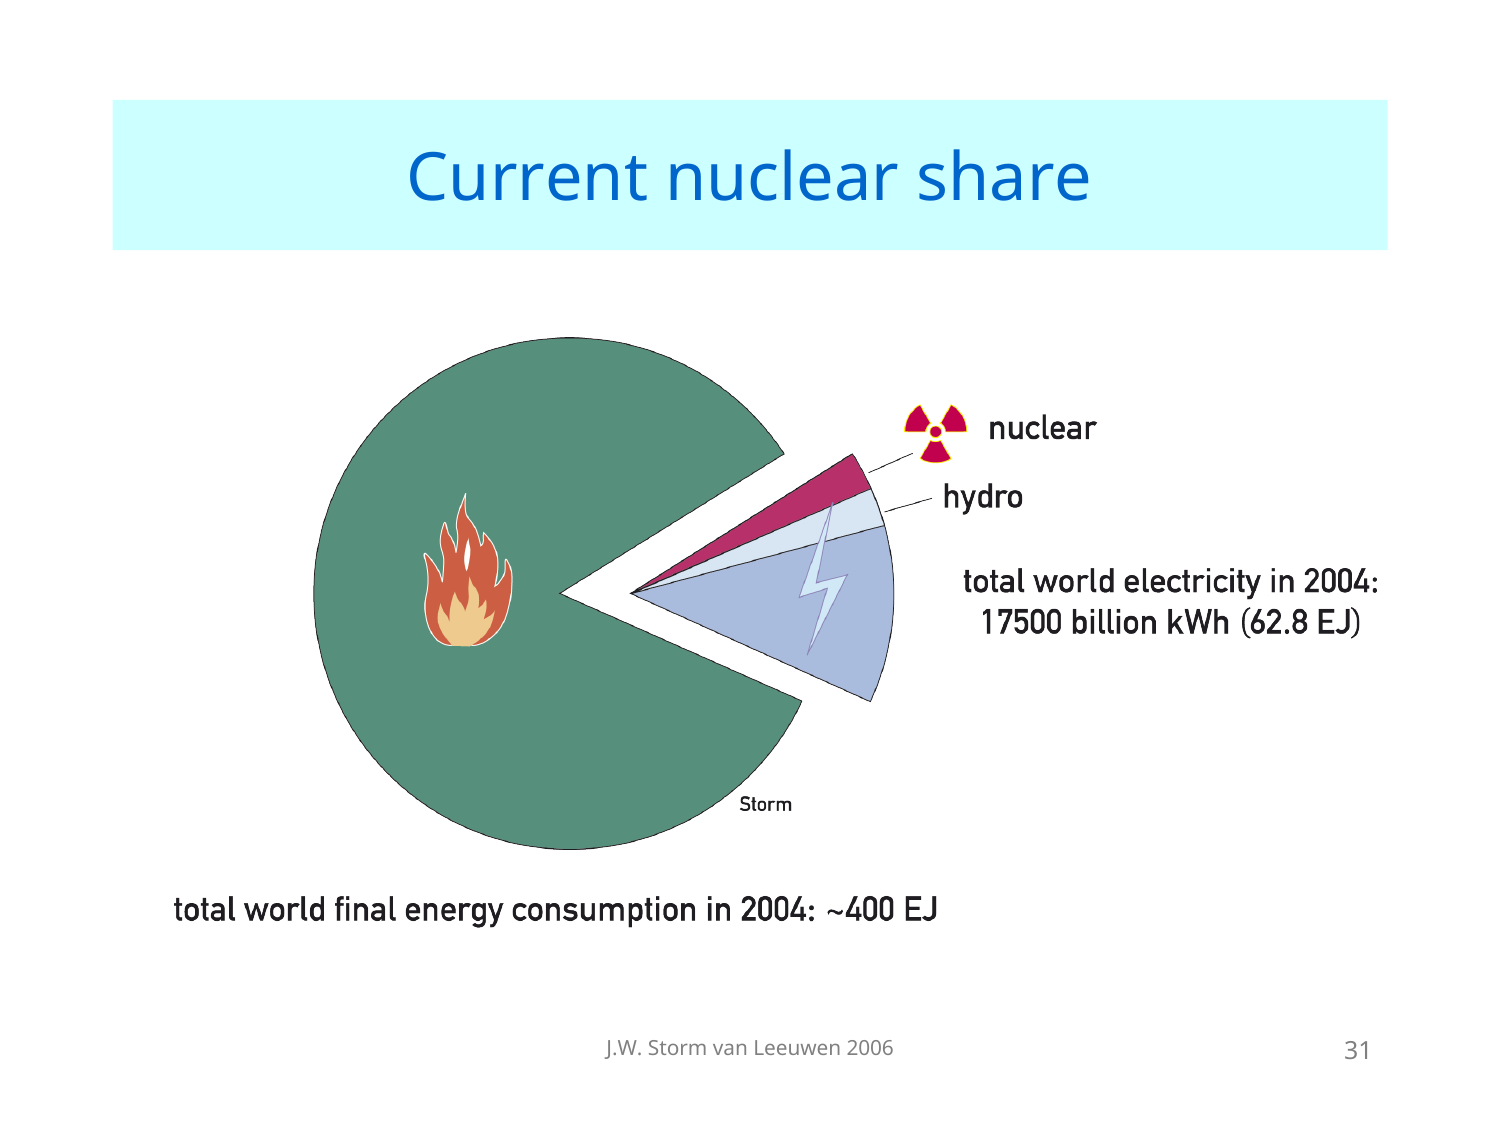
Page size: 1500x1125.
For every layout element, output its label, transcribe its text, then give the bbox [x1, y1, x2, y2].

picture [174, 337, 1377, 928]
title Current nuclear share [112, 99, 1388, 251]
